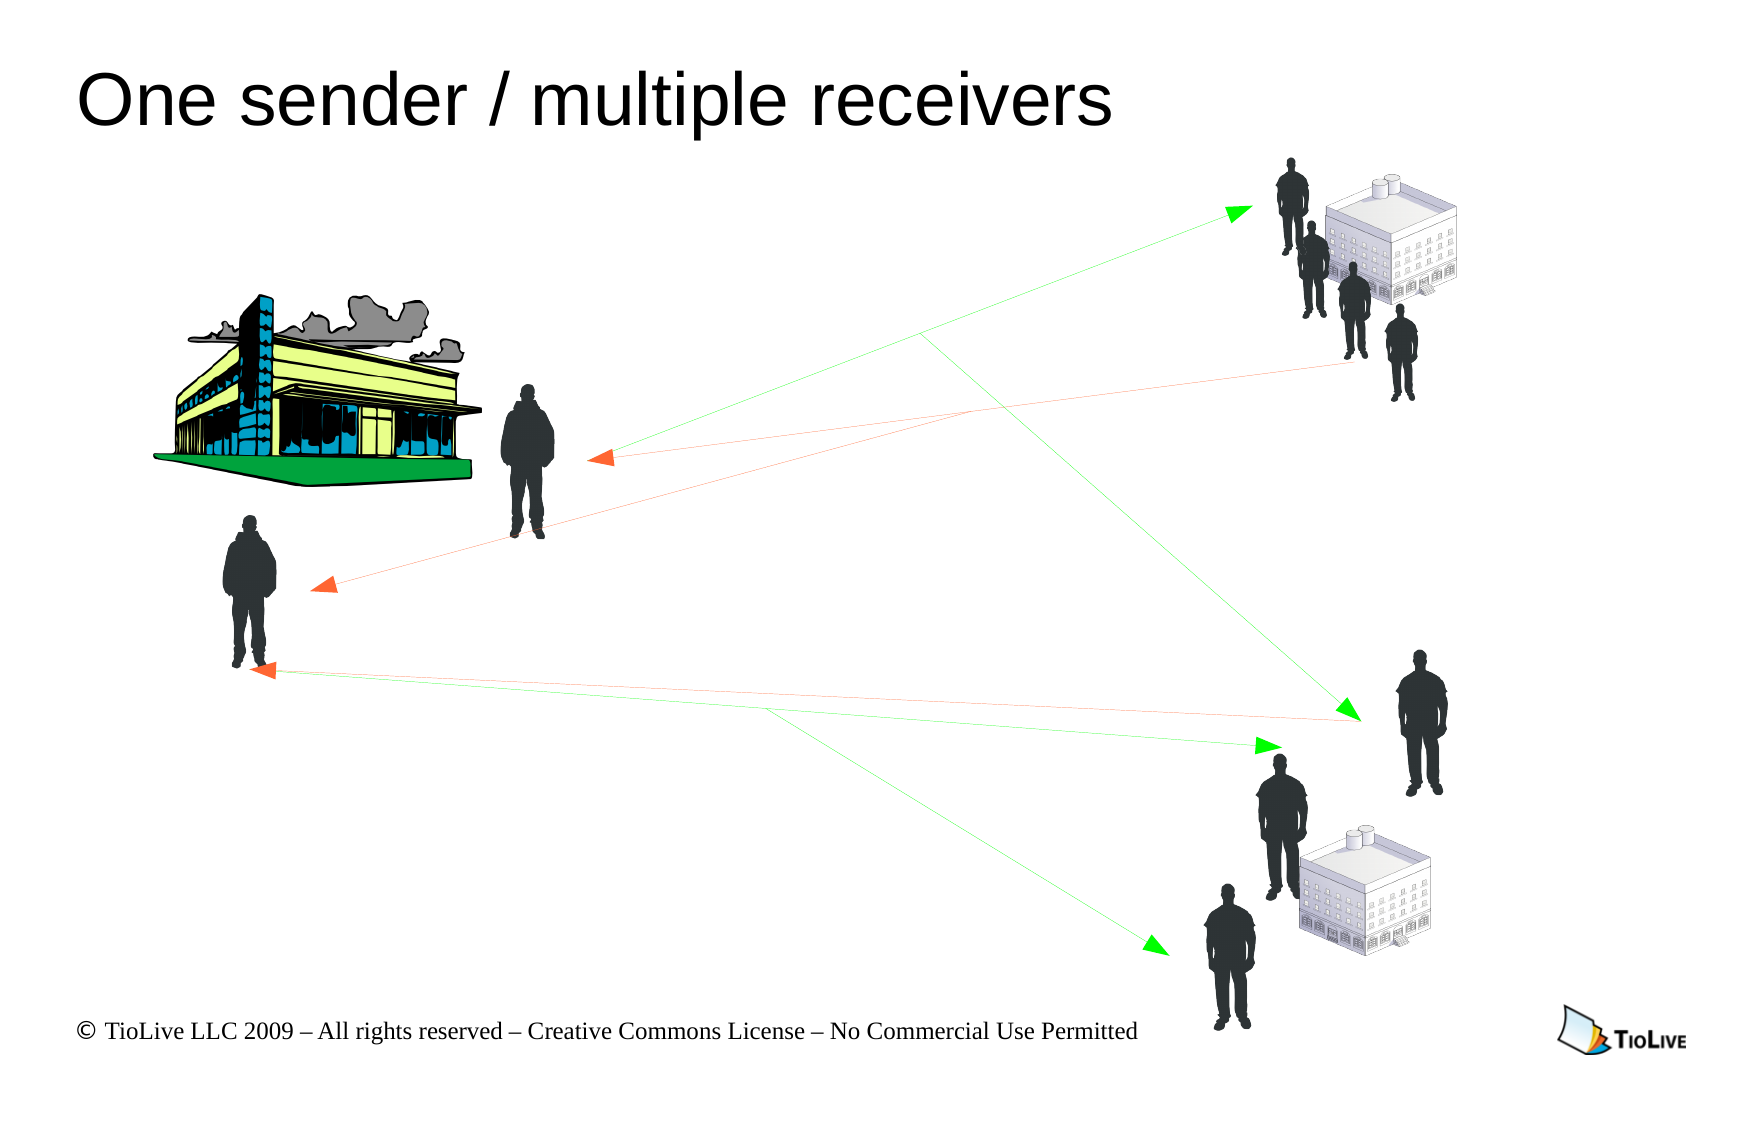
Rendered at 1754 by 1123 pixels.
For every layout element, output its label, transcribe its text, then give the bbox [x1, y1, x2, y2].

picture [1169, 747, 1431, 1035]
title One sender / multiple receivers [76, 57, 1684, 163]
picture [153, 294, 588, 540]
picture [1557, 1004, 1686, 1055]
picture [1253, 153, 1457, 404]
picture [188, 513, 310, 670]
picture [503, 516, 588, 540]
picture [1361, 643, 1483, 800]
